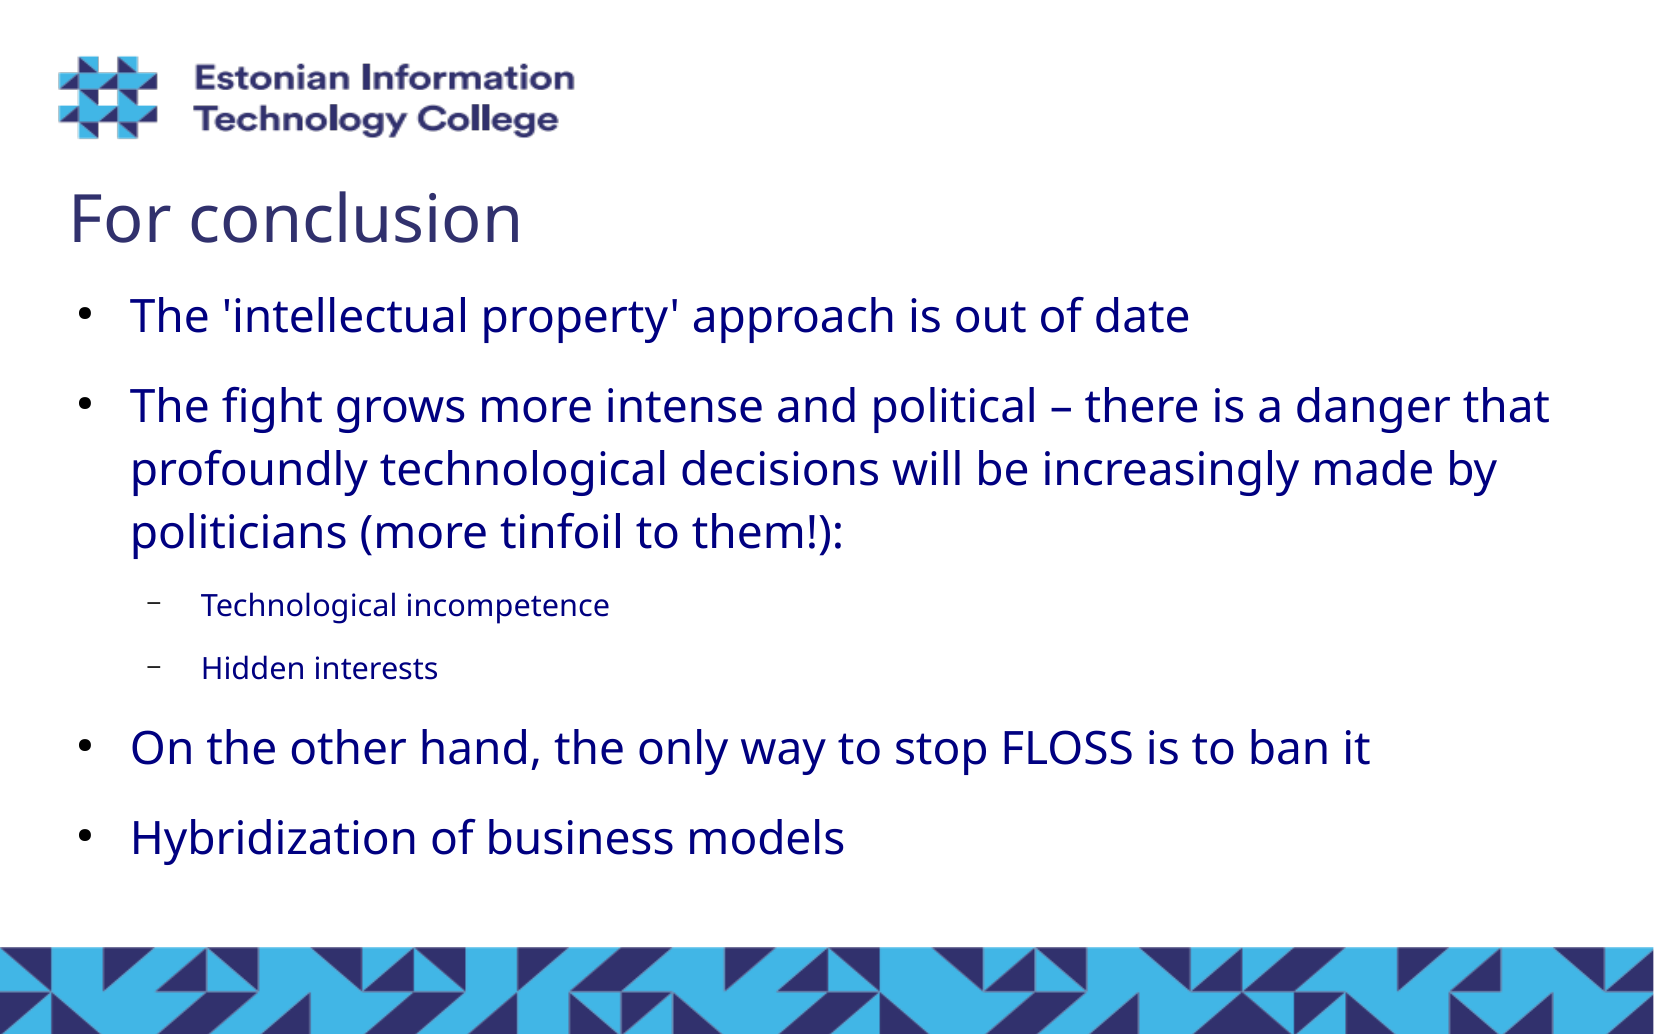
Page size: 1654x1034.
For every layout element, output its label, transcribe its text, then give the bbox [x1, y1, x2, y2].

list The 'intellectual property' approach is out of date The fight grows more intense and political – there is a danger that profoundly technological decisions will be increasingly made by politicians (more tinfoil to them!): Technological incompetence Hidden interests On the other hand, the only way to stop FLOSS is to ban it Hybridization of business models [59, 283, 1595, 936]
title For conclusion [68, 147, 1536, 283]
